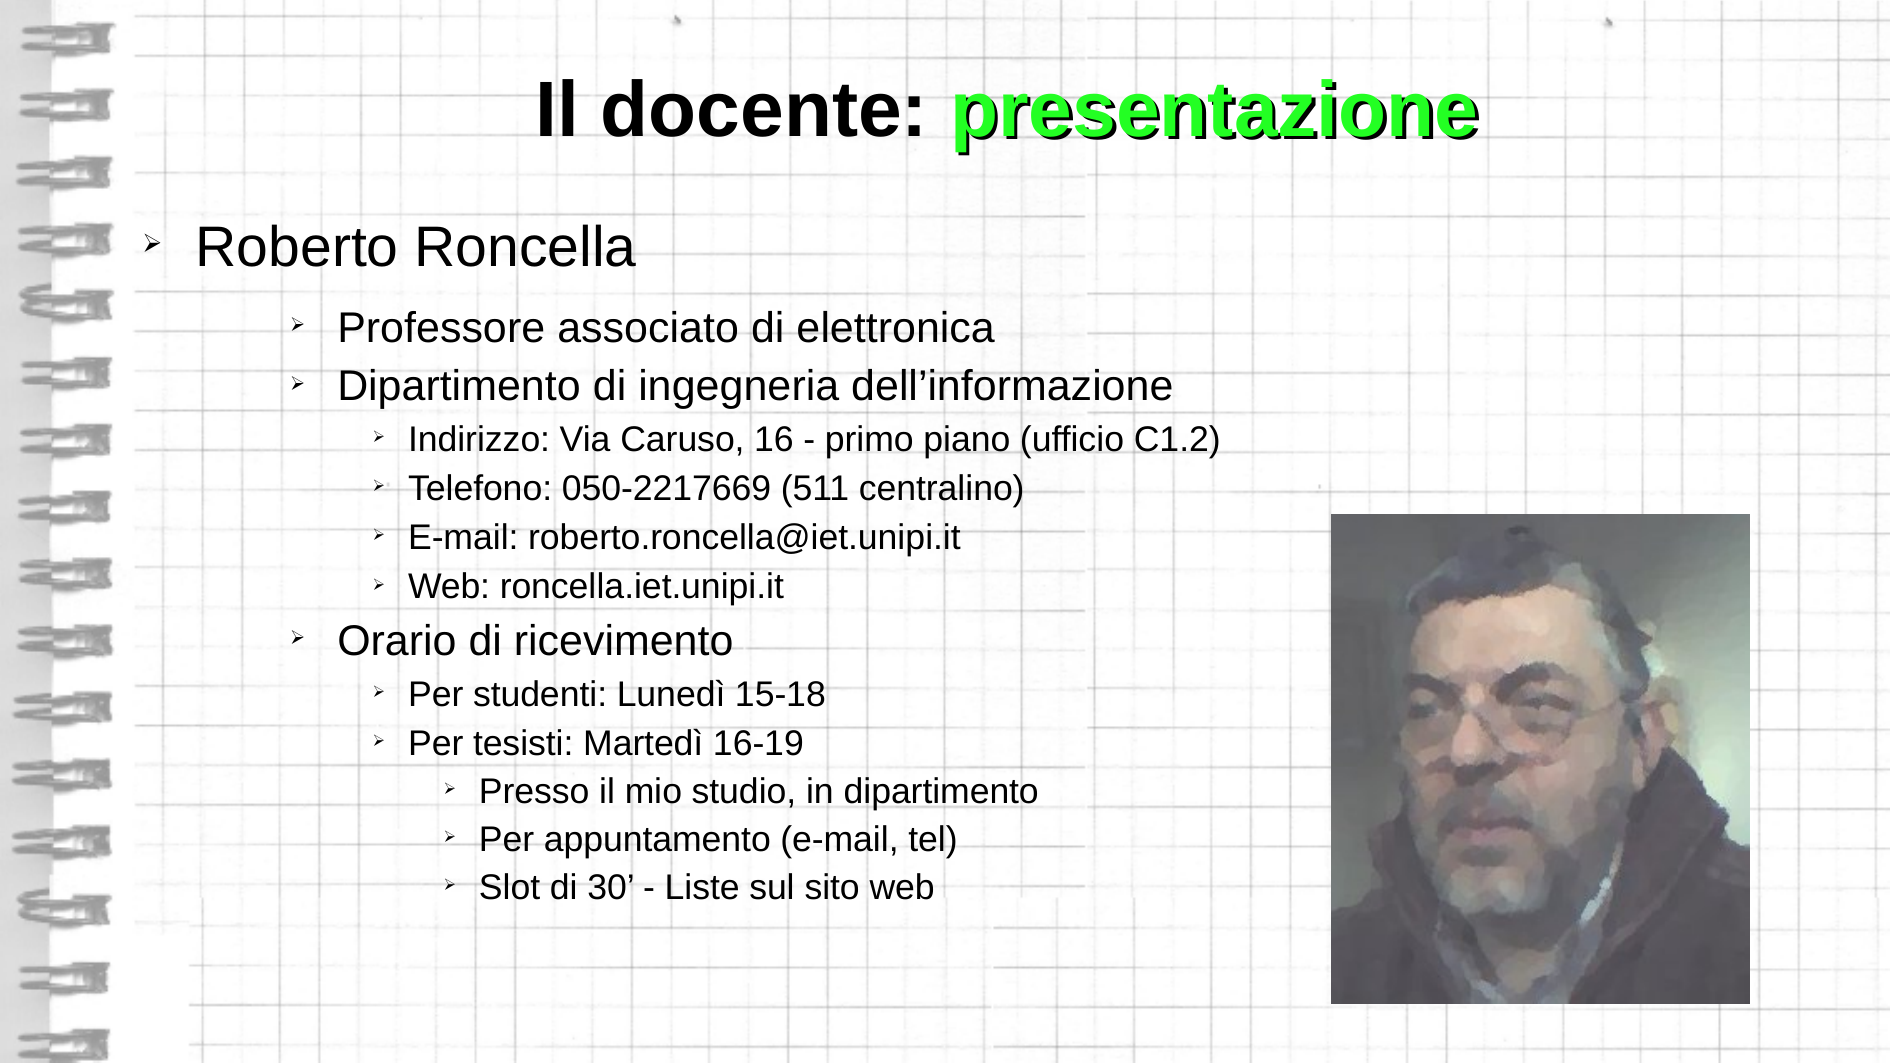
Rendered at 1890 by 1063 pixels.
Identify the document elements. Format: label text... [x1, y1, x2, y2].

title Il docente: presentazione [124, 20, 1890, 198]
picture [1331, 514, 1750, 1004]
picture [0, 0, 1890, 1063]
list Roberto Roncella Professore associato di elettronica Dipartimento di ingegneria dell’informazione Indirizzo: Via Caruso, 16 - primo piano (ufficio C1.2) Telefono: 050-2217669 (511 centralino) E-mail: roberto.roncella@iet.unipi.it Web: roncella.iet.unipi.it Orario di ricevimento Per studenti: Lunedì 15-18 Per tesisti: Martedì 16-19 Presso il mio studio, in dipartimento Per appuntamento (e-mail, tel) Slot di 30’ - Liste sul sito web [124, 214, 1890, 1011]
